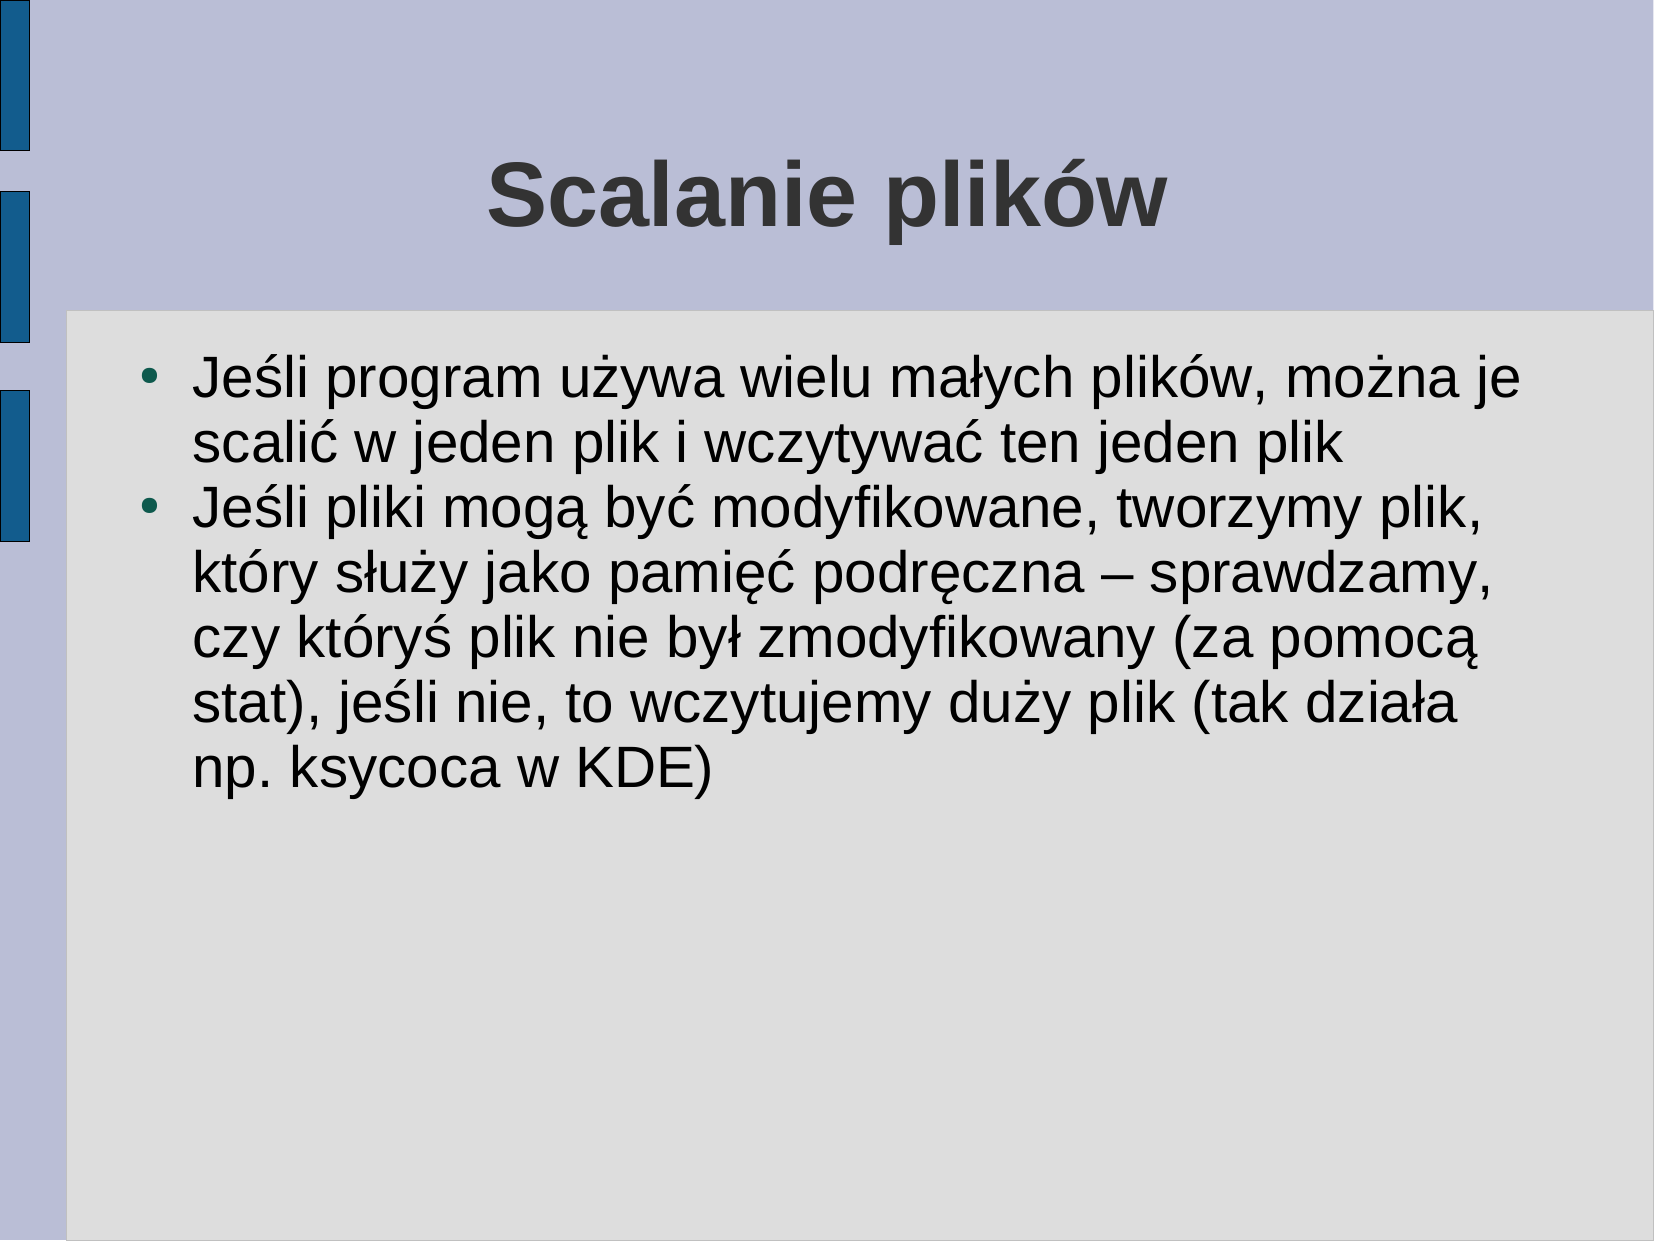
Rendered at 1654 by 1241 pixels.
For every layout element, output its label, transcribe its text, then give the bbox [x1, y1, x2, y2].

list Jeśli program używa wielu małych plików, można je scalić w jeden plik i wczytywać ten jeden plik Jeśli pliki mogą być modyfikowane, tworzymy plik, który służy jako pamięć podręczna – sprawdzamy, czy któryś plik nie był zmodyfikowany (za pomocą stat), jeśli nie, to wczytujemy duży plik (tak działa np. ksycoca w KDE) [121, 344, 1534, 1127]
title Scalanie plików [121, 91, 1534, 299]
